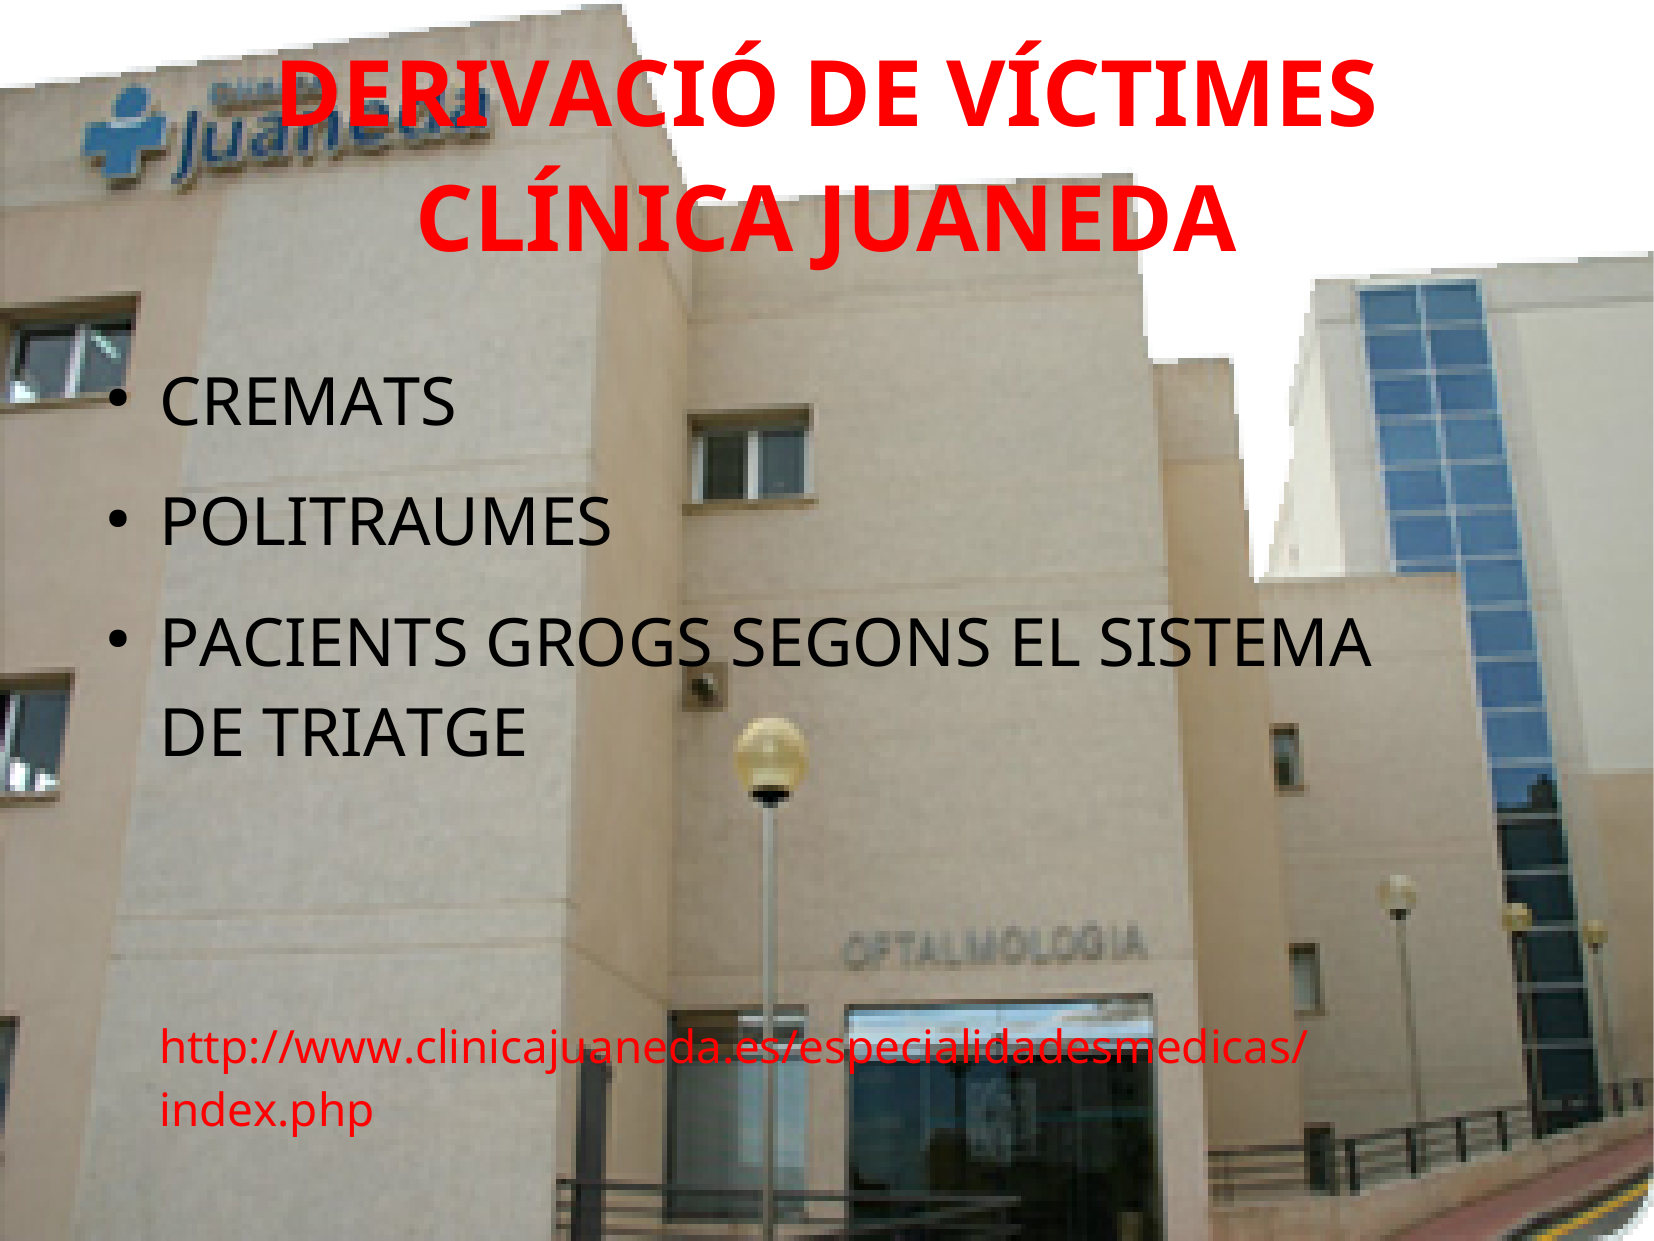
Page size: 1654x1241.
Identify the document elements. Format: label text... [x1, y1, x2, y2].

title DERIVACIÓ DE VÍCTIMES CLÍNICA JUANEDA [82, 25, 1571, 281]
list CREMATS POLITRAUMES PACIENTS GROGS SEGONS EL SISTEMA DE TRIATGE http://www.clinicajuaneda.es/especialidadesmedicas/index.php [88, 354, 1447, 1152]
picture [0, 0, 1654, 1241]
